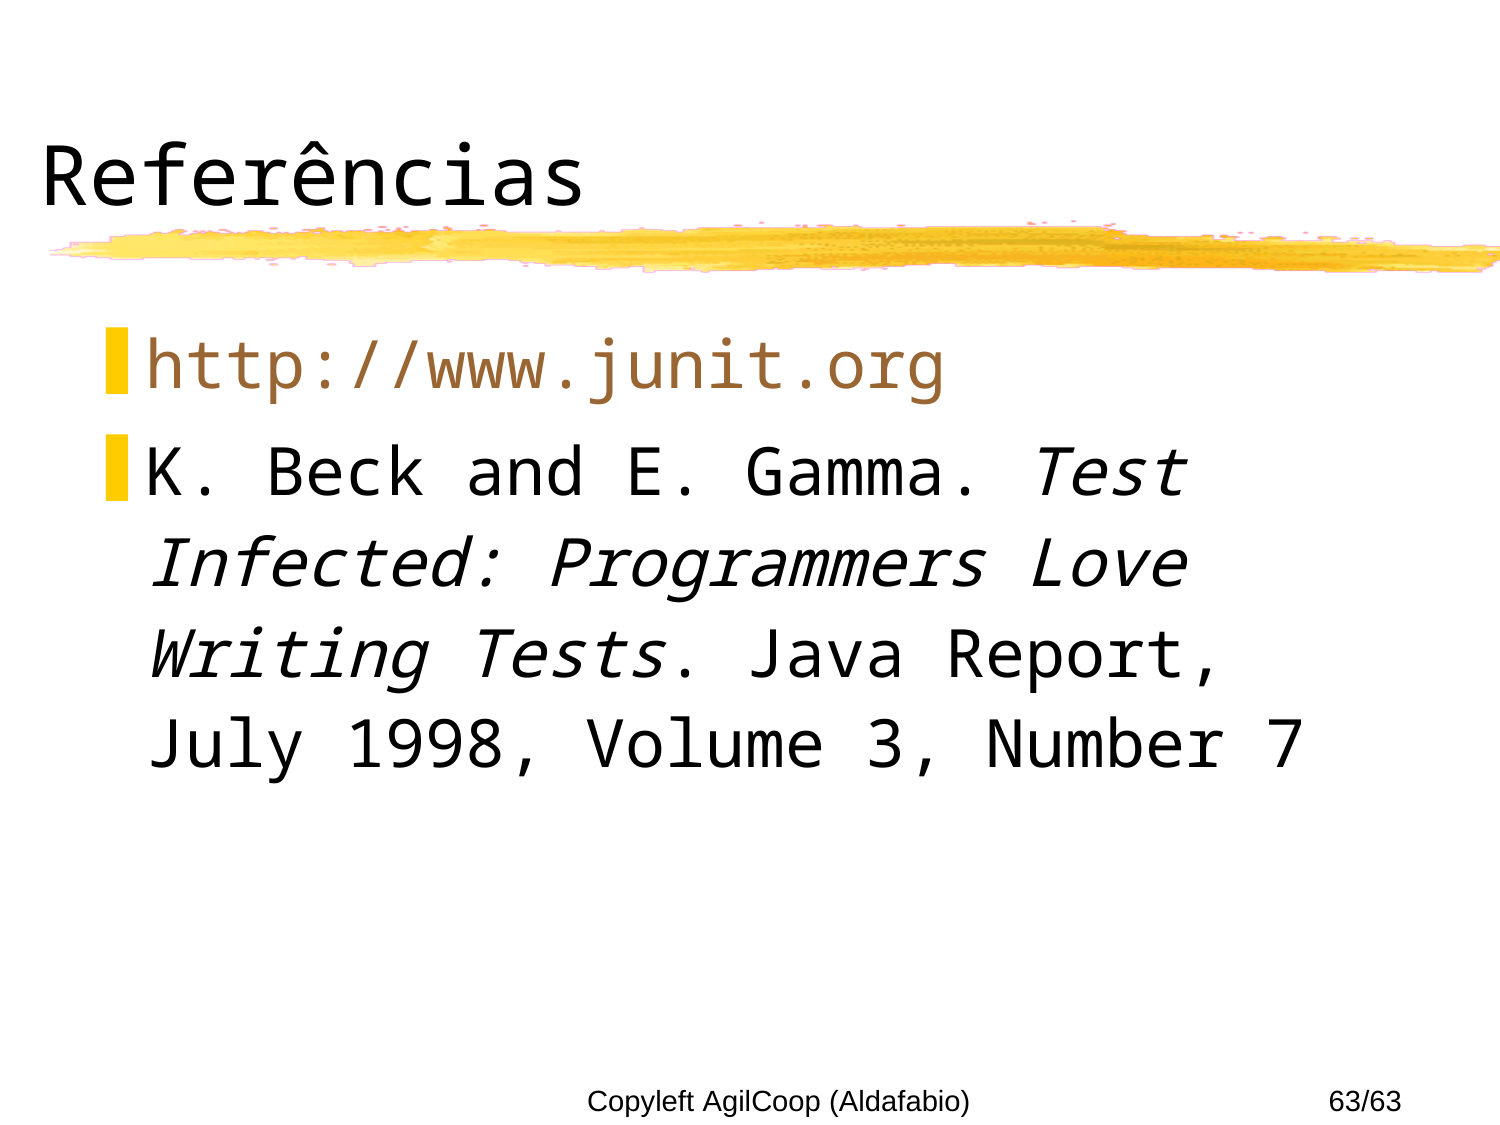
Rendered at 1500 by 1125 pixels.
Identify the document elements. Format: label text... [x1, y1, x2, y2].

title Referências [24, 74, 1488, 238]
picture [50, 215, 1500, 284]
list http://www.junit.org K. Beck and E. Gamma. Test Infected: Programmers Love Writing Tests. Java Report, July 1998, Volume 3, Number 7 [74, 309, 1417, 994]
